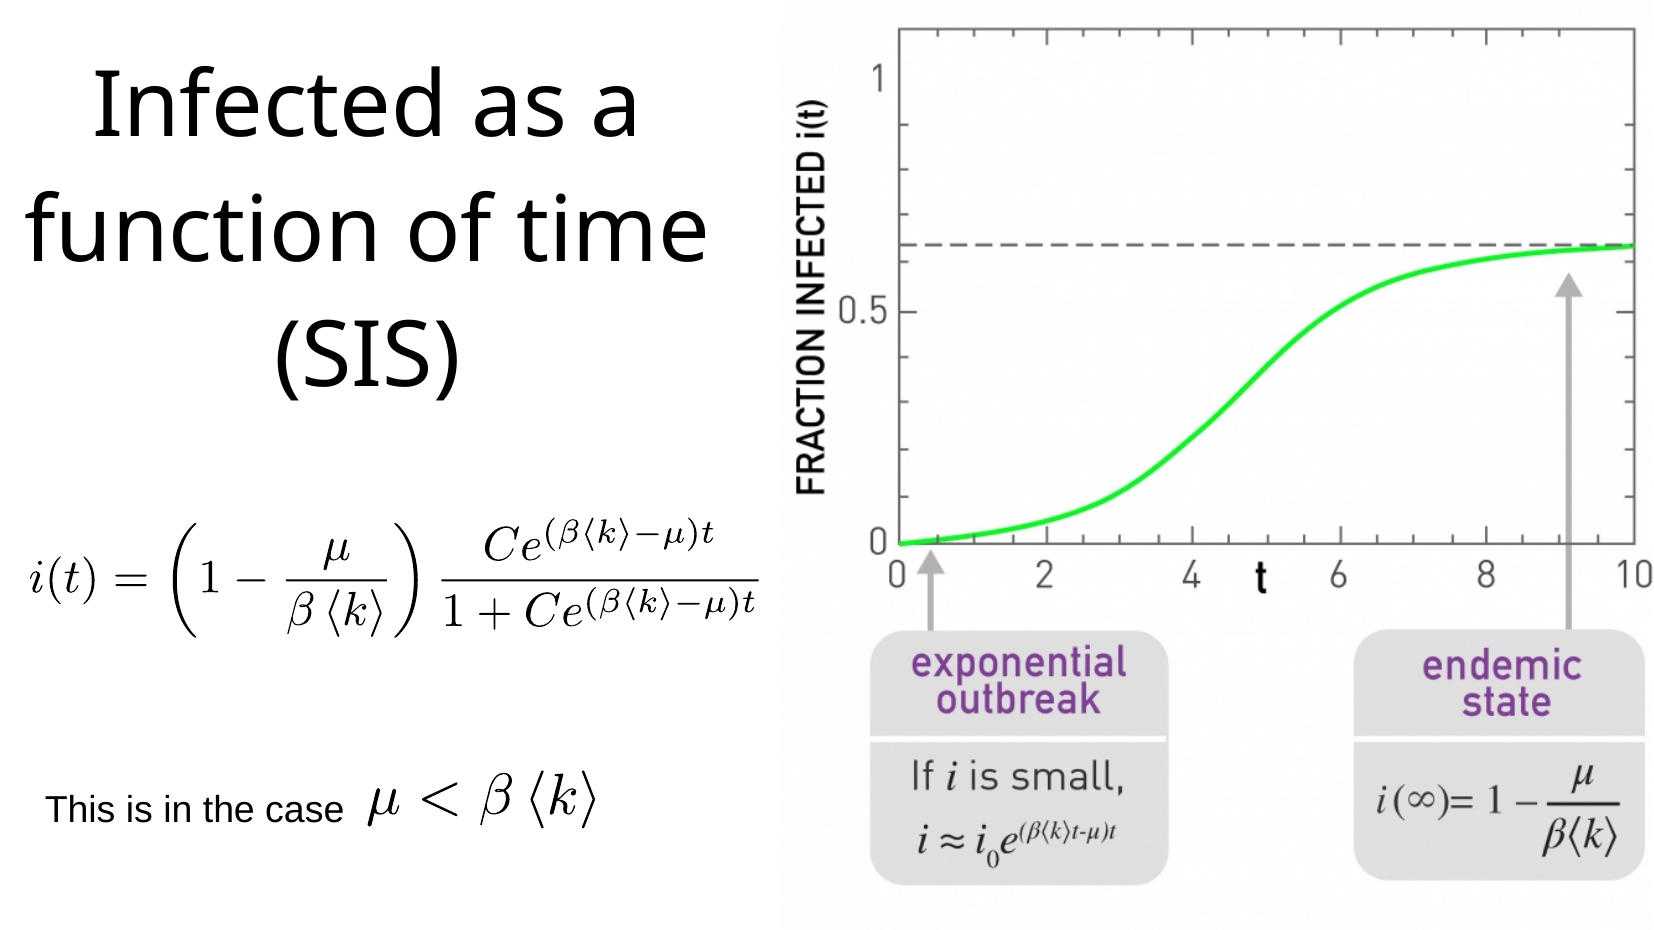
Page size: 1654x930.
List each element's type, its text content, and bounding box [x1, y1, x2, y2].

text_box This is in the case [30, 780, 826, 930]
title Infected as a function of time (SIS) [0, 17, 736, 436]
text_box [365, 770, 602, 829]
picture [780, 0, 1653, 930]
text_box [28, 517, 759, 638]
